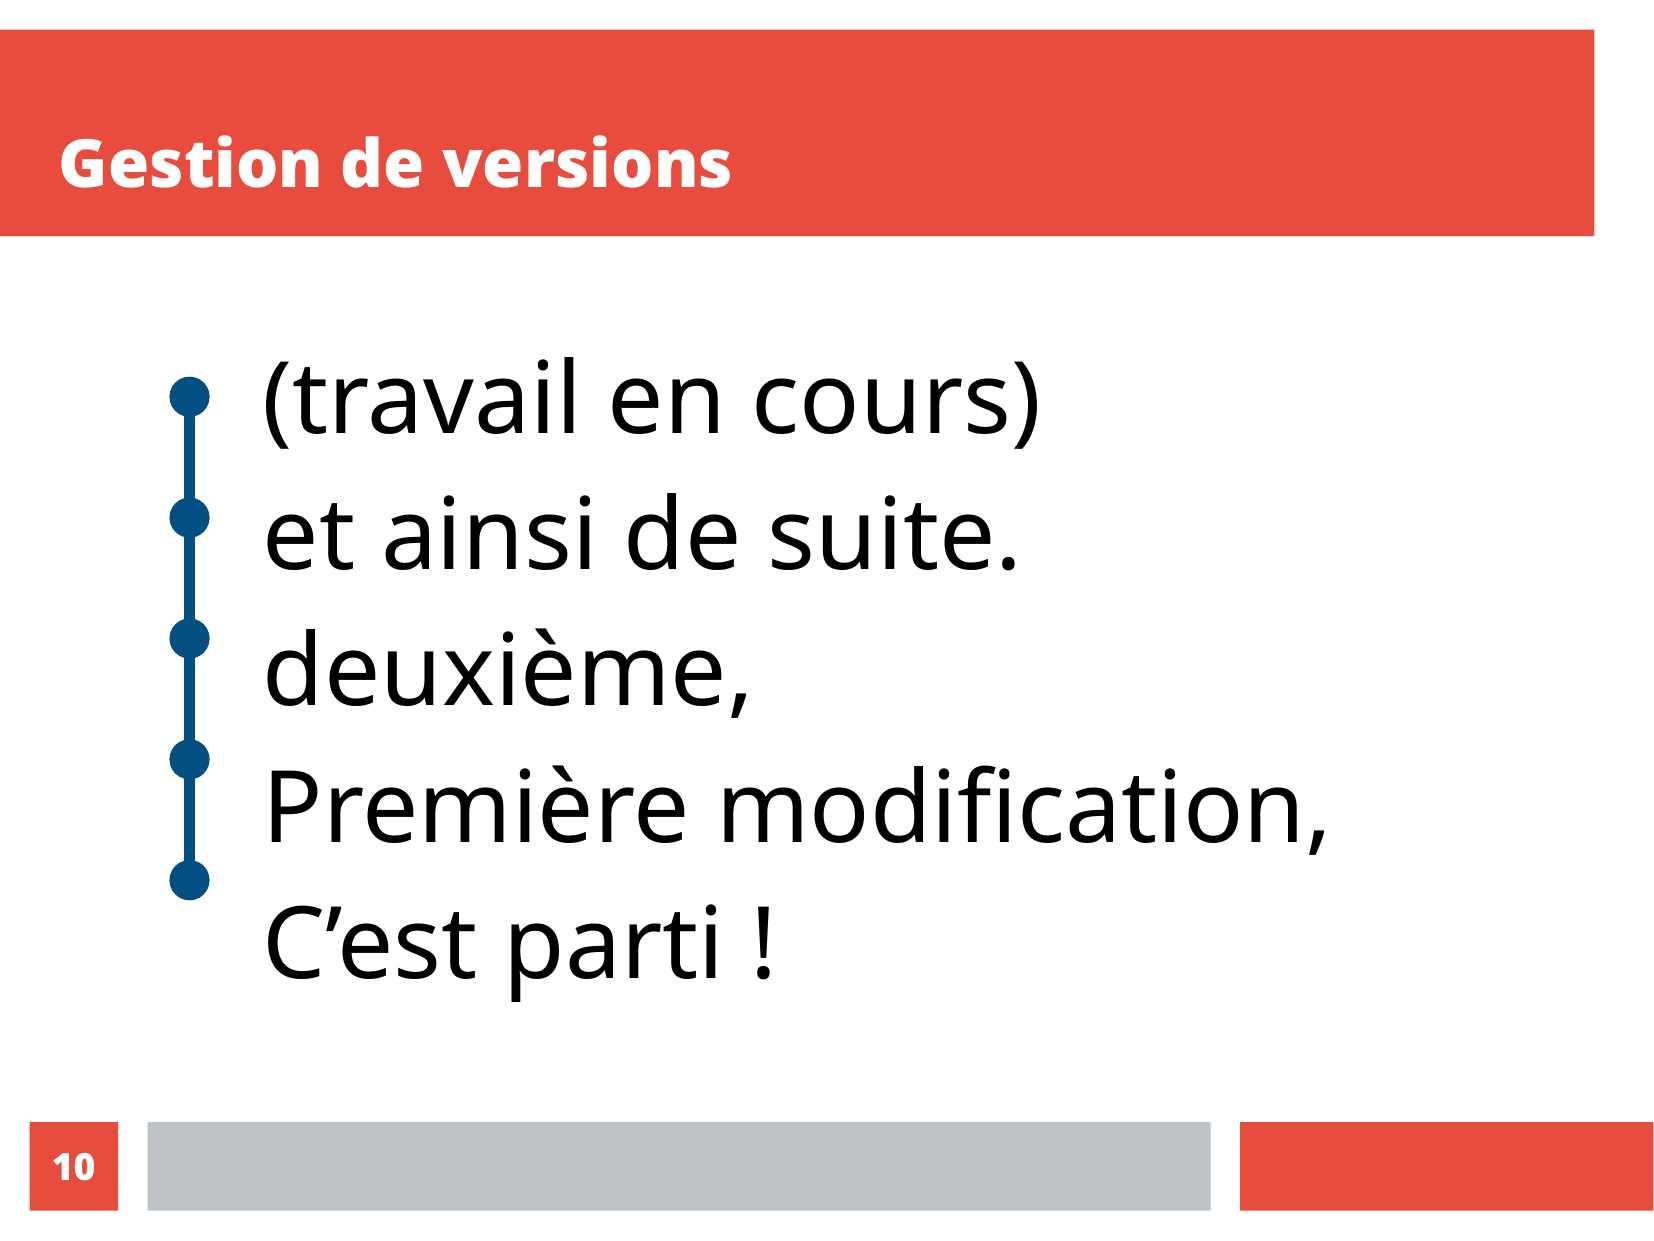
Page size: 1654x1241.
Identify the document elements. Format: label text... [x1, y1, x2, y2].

picture [141, 338, 273, 934]
title Gestion de versions [59, 59, 1595, 207]
text_box (travail en cours) et ainsi de suite. deuxième, Première modification, C’est parti ! [248, 318, 1512, 1241]
